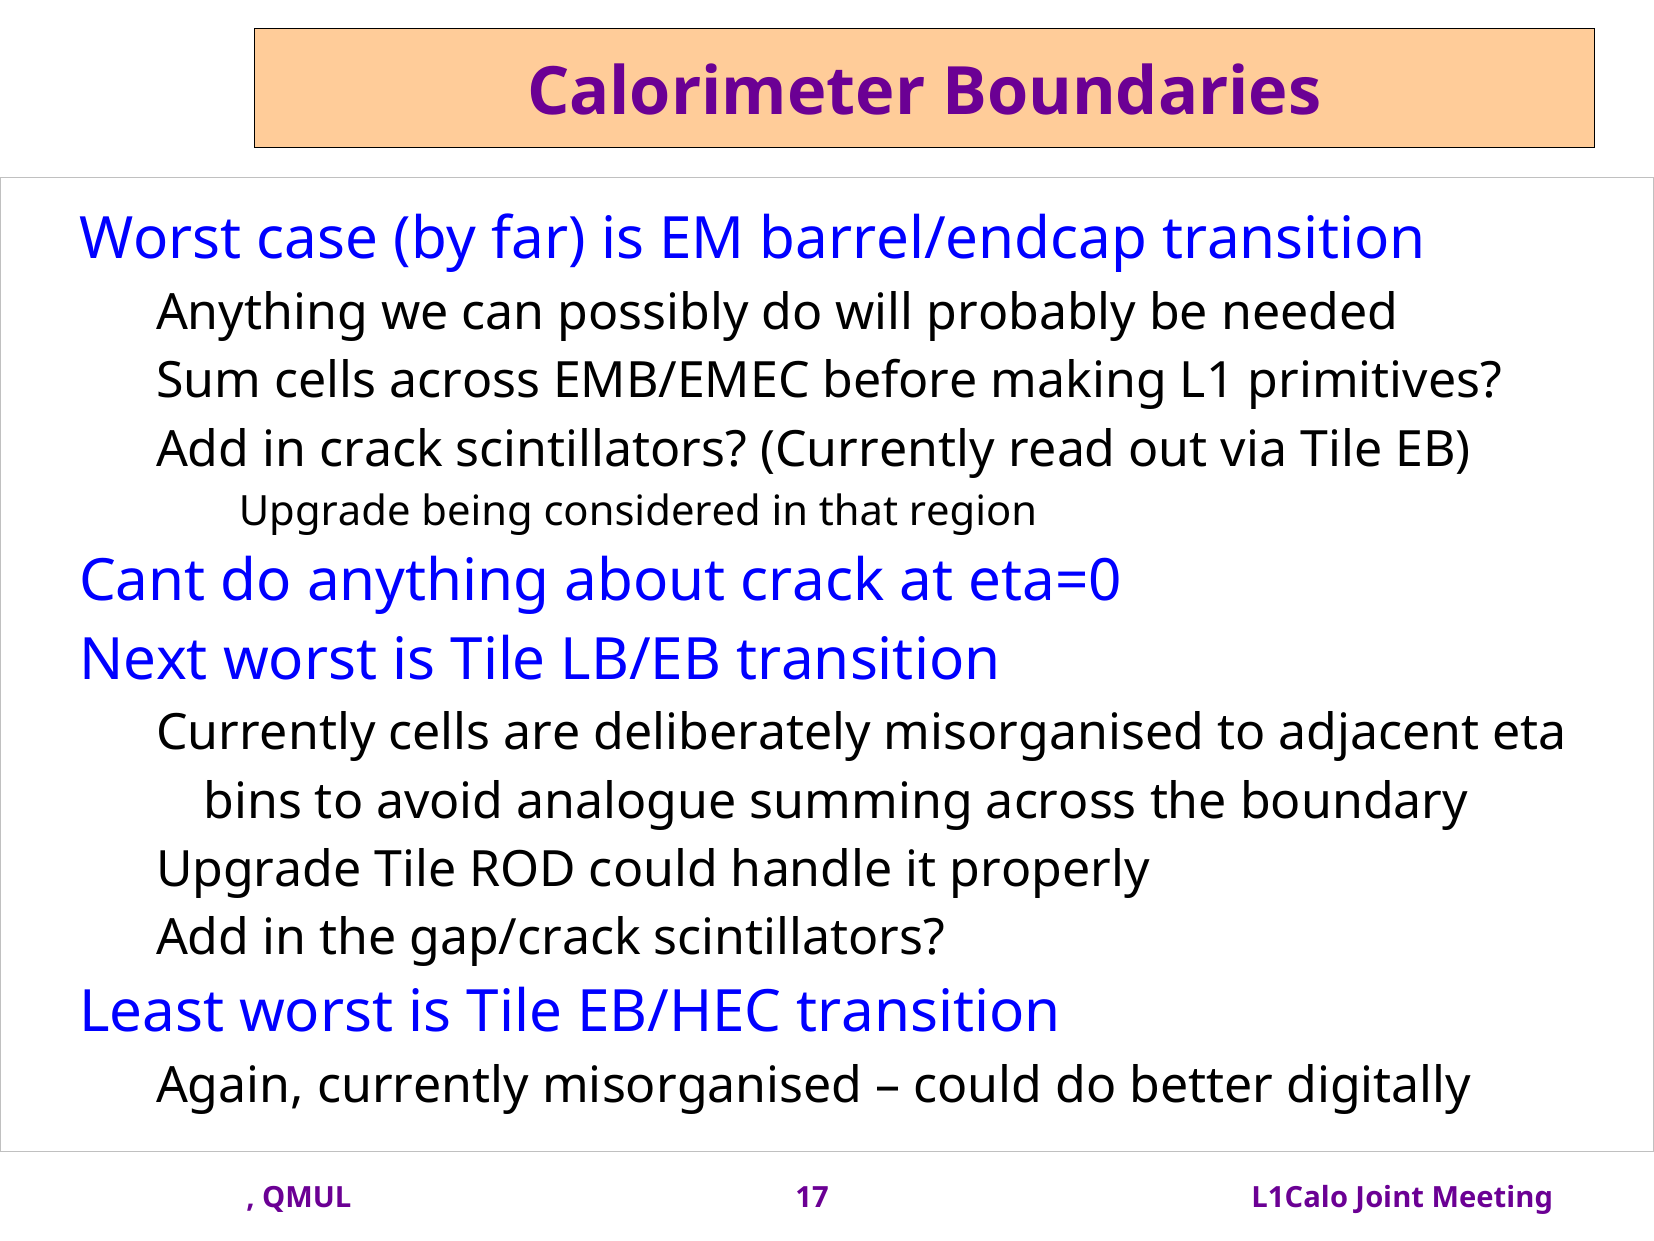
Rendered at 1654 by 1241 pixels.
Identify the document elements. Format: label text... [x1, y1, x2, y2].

title Calorimeter Boundaries [254, 28, 1595, 148]
list Worst case (by far) is EM barrel/endcap transition Anything we can possibly do will probably be needed Sum cells across EMB/EMEC before making L1 primitives? Add in crack scintillators? (Currently read out via Tile EB) Upgrade being considered in that region Cant do anything about crack at eta=0 Next worst is Tile LB/EB transition Currently cells are deliberately misorganised to adjacent eta bins to avoid analogue summing across the boundary Upgrade Tile ROD could handle it properly Add in the gap/crack scintillators? Least worst is Tile EB/HEC transition Again, currently misorganised – could do better digitally [61, 196, 1605, 1137]
